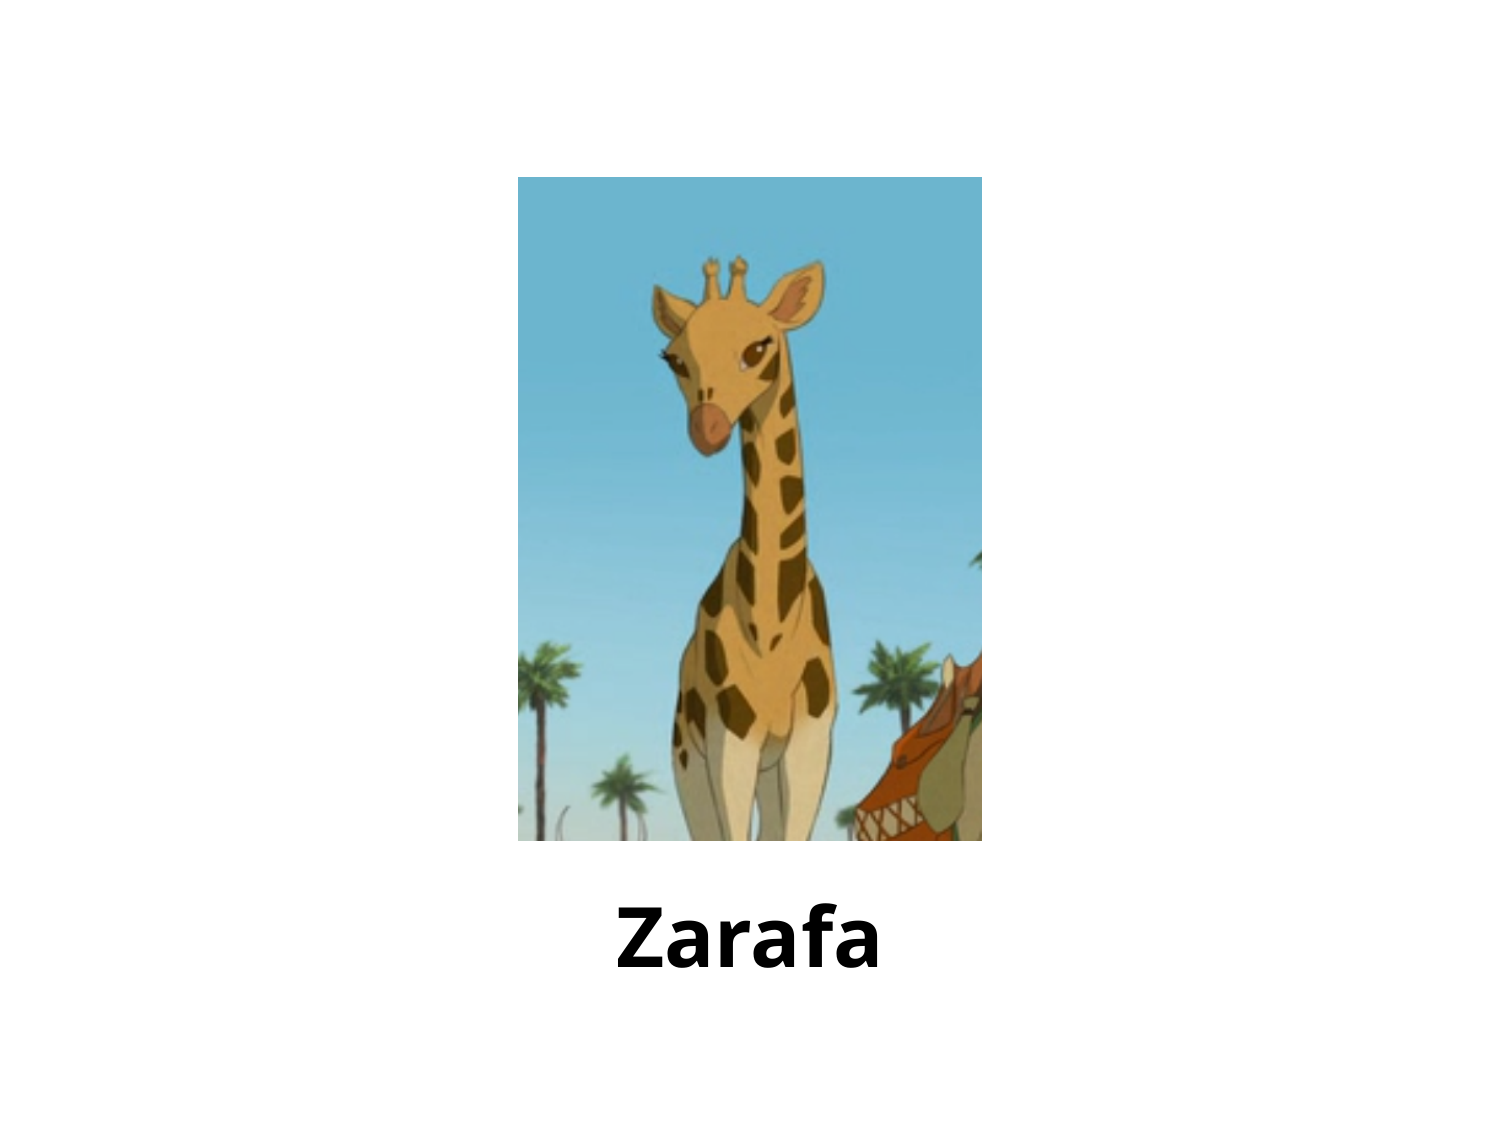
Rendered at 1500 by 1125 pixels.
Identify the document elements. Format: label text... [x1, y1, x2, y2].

text_box Zarafa [0, 876, 1500, 992]
picture [518, 177, 982, 841]
